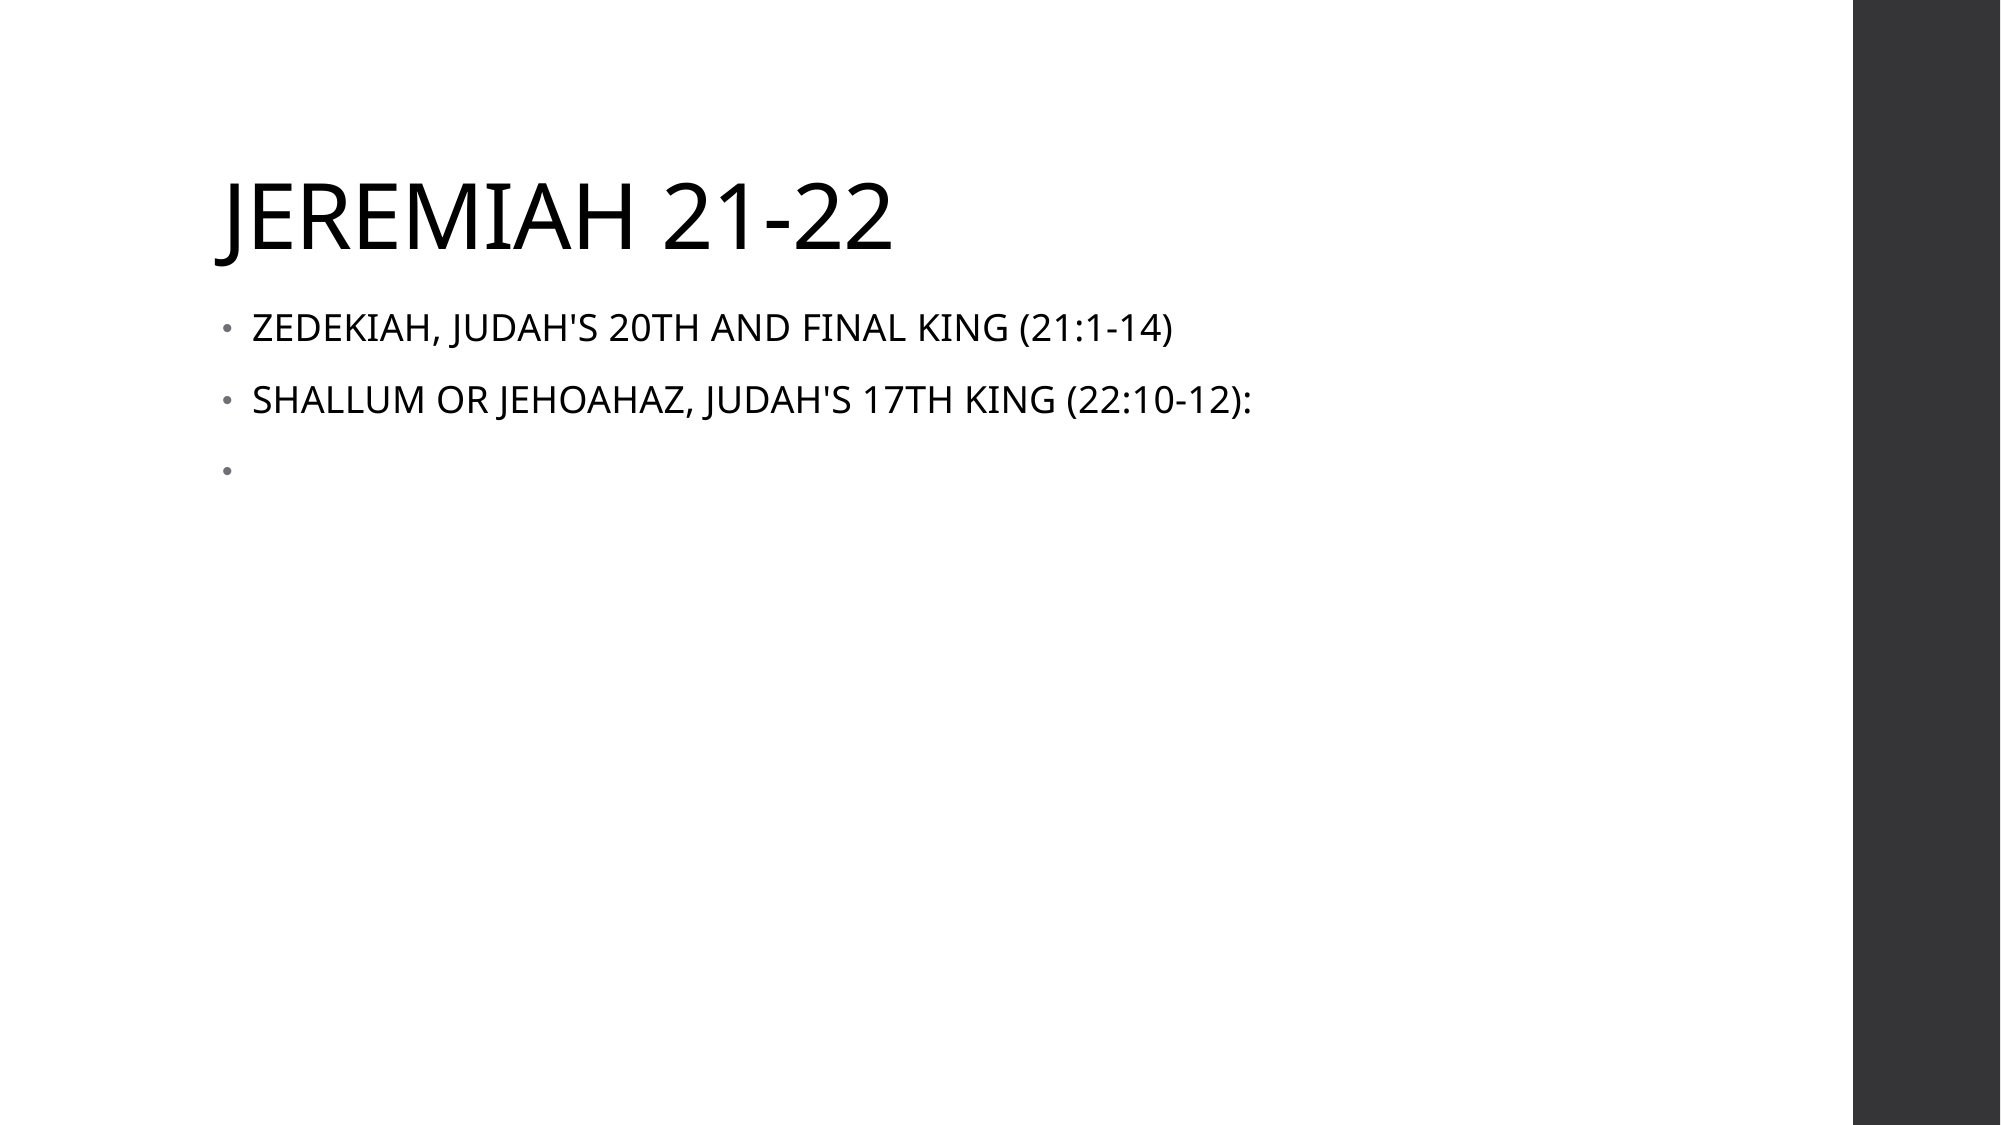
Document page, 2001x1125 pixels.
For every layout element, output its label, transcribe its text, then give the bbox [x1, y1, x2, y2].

title JEREMIAH 21-22 [206, 60, 1797, 278]
list ZEDEKIAH, JUDAH'S 20TH AND FINAL KING (21:1-14) SHALLUM OR JEHOAHAZ, JUDAH'S 17TH KING (22:10-12): [206, 299, 1617, 1014]
